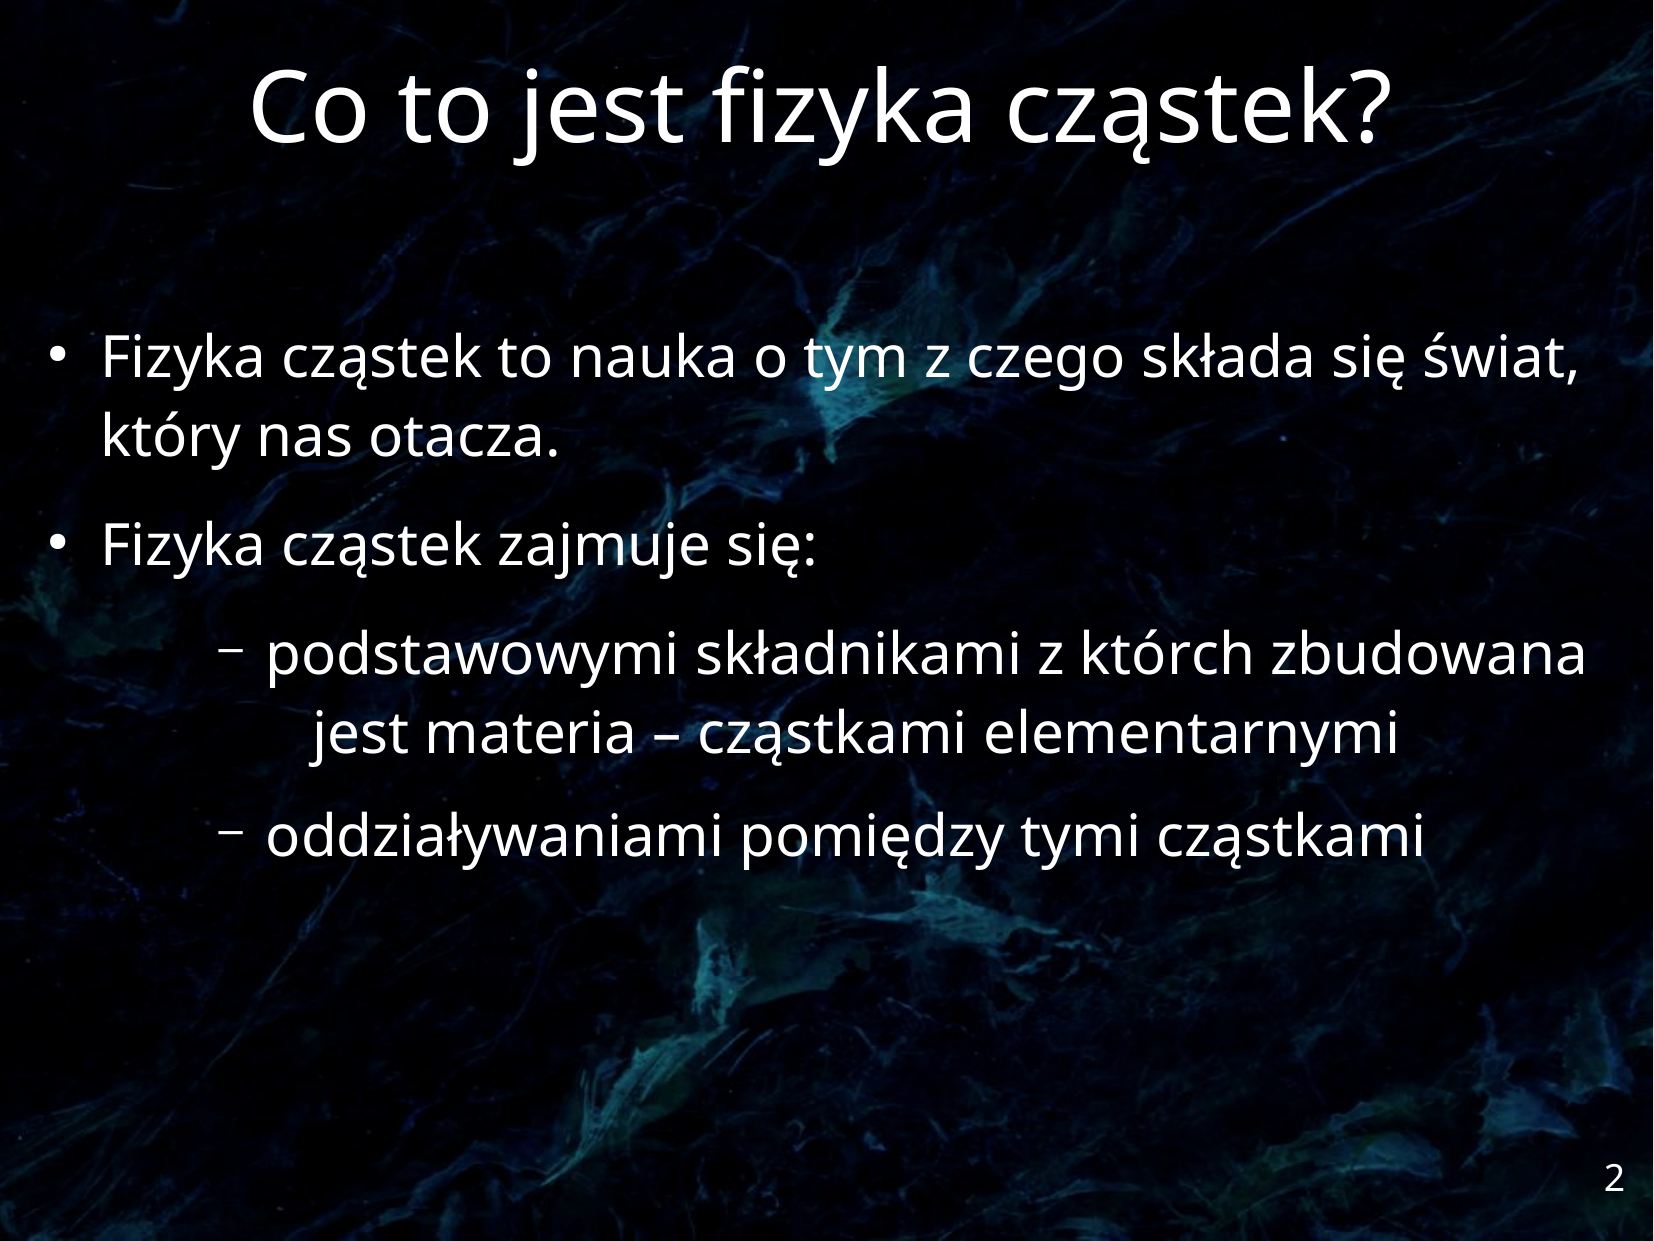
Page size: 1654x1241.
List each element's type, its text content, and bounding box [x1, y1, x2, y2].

picture [0, 0, 1654, 1241]
list Fizyka cząstek to nauka o tym z czego składa się świat, który nas otacza. Fizyka cząstek zajmuje się: podstawowymi składnikami z którch zbudowana jest materia – cząstkami elementarnymi oddziaływaniami pomiędzy tymi cząstkami [29, 206, 1625, 1108]
title Co to jest fizyka cząstek? [77, 29, 1565, 178]
